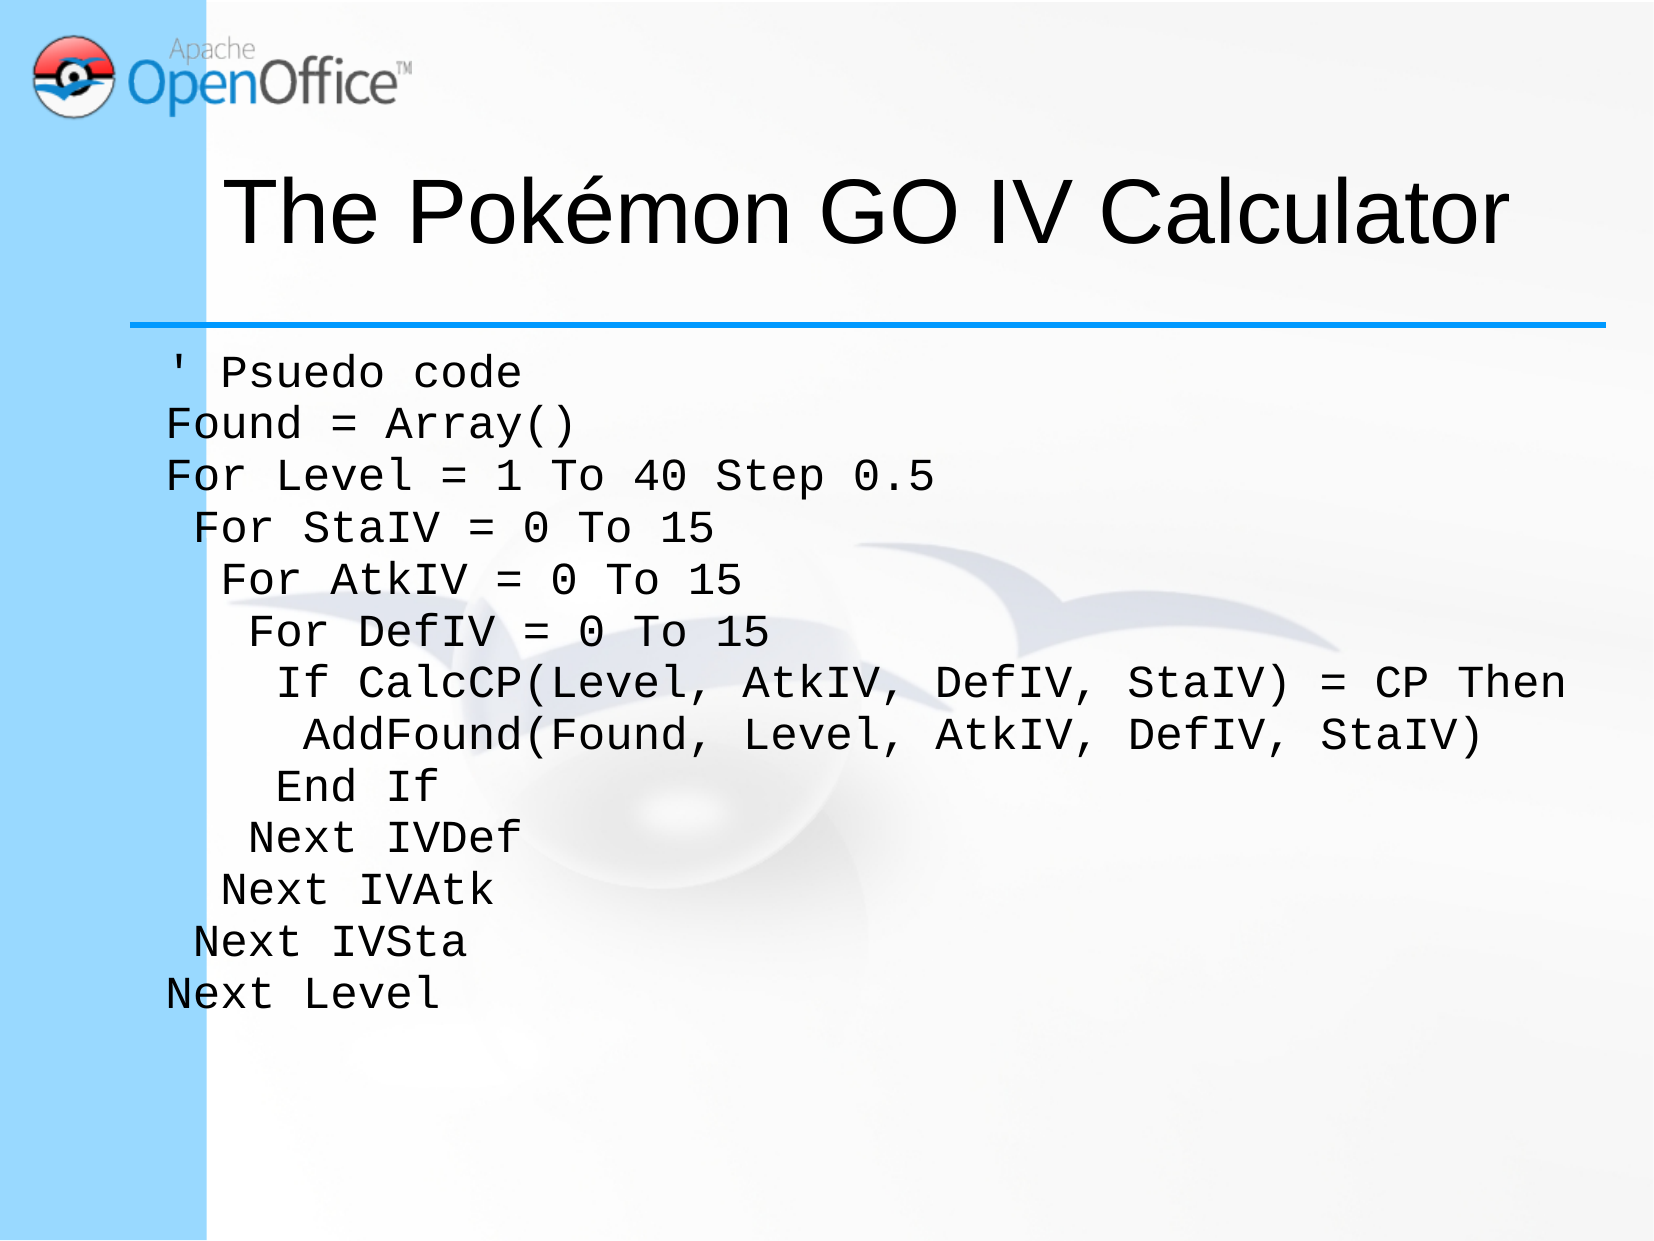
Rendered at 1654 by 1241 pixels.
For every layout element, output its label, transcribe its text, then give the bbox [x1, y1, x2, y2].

title The Pokémon GO IV Calculator [165, 108, 1571, 316]
picture [31, 2, 1654, 1241]
subtitle ' Psuedo code Found = Array() For Level = 1 To 40 Step 0.5 For StaIV = 0 To 15 For AtkIV = 0 To 15 For DefIV = 0 To 15 If CalcCP(Level, AtkIV, DefIV, StaIV) = CP Then AddFound(Found, Level, AtkIV, DefIV, StaIV) End If Next IVDef Next IVAtk Next IVSta Next Level [165, 349, 1571, 1168]
